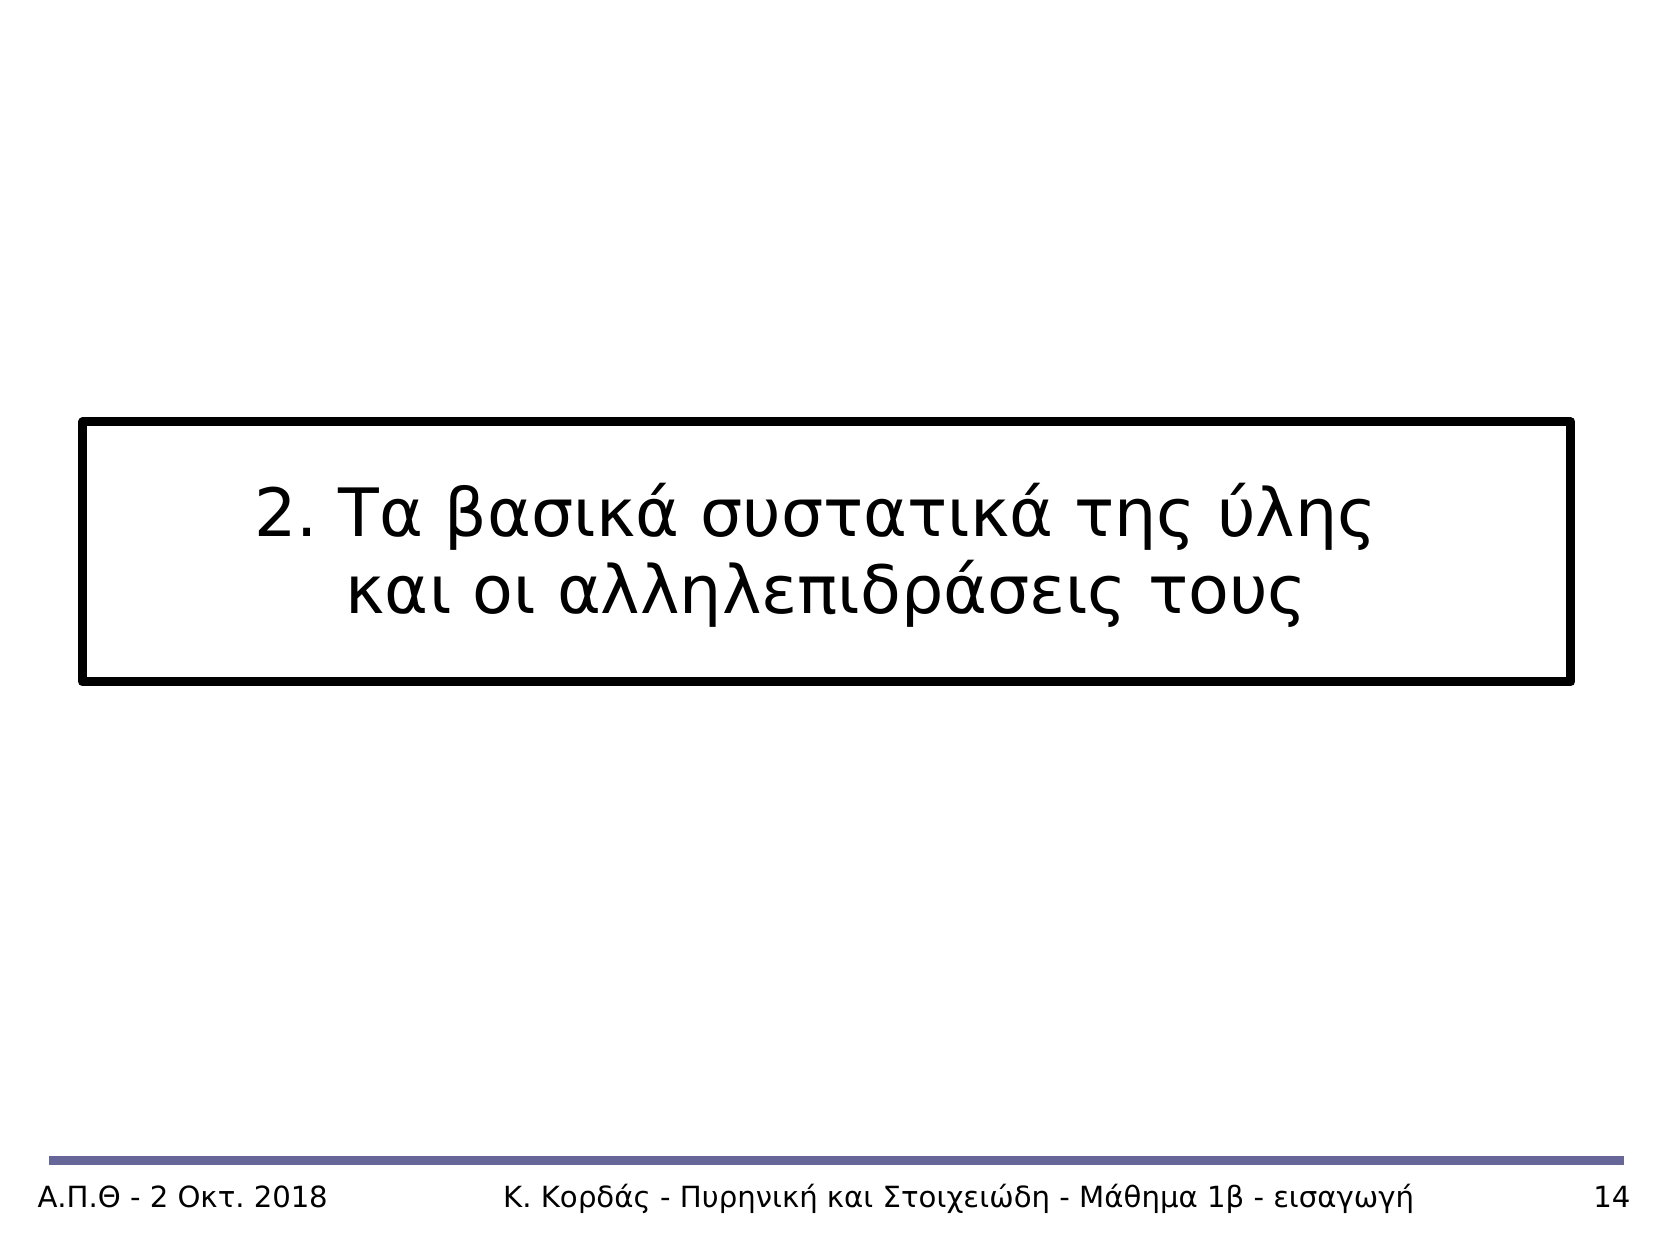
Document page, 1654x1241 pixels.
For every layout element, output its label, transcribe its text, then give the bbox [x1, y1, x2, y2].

subtitle 2. Τα βασικά συστατικά της ύλης και οι αλληλεπιδράσεις τους [82, 421, 1571, 682]
